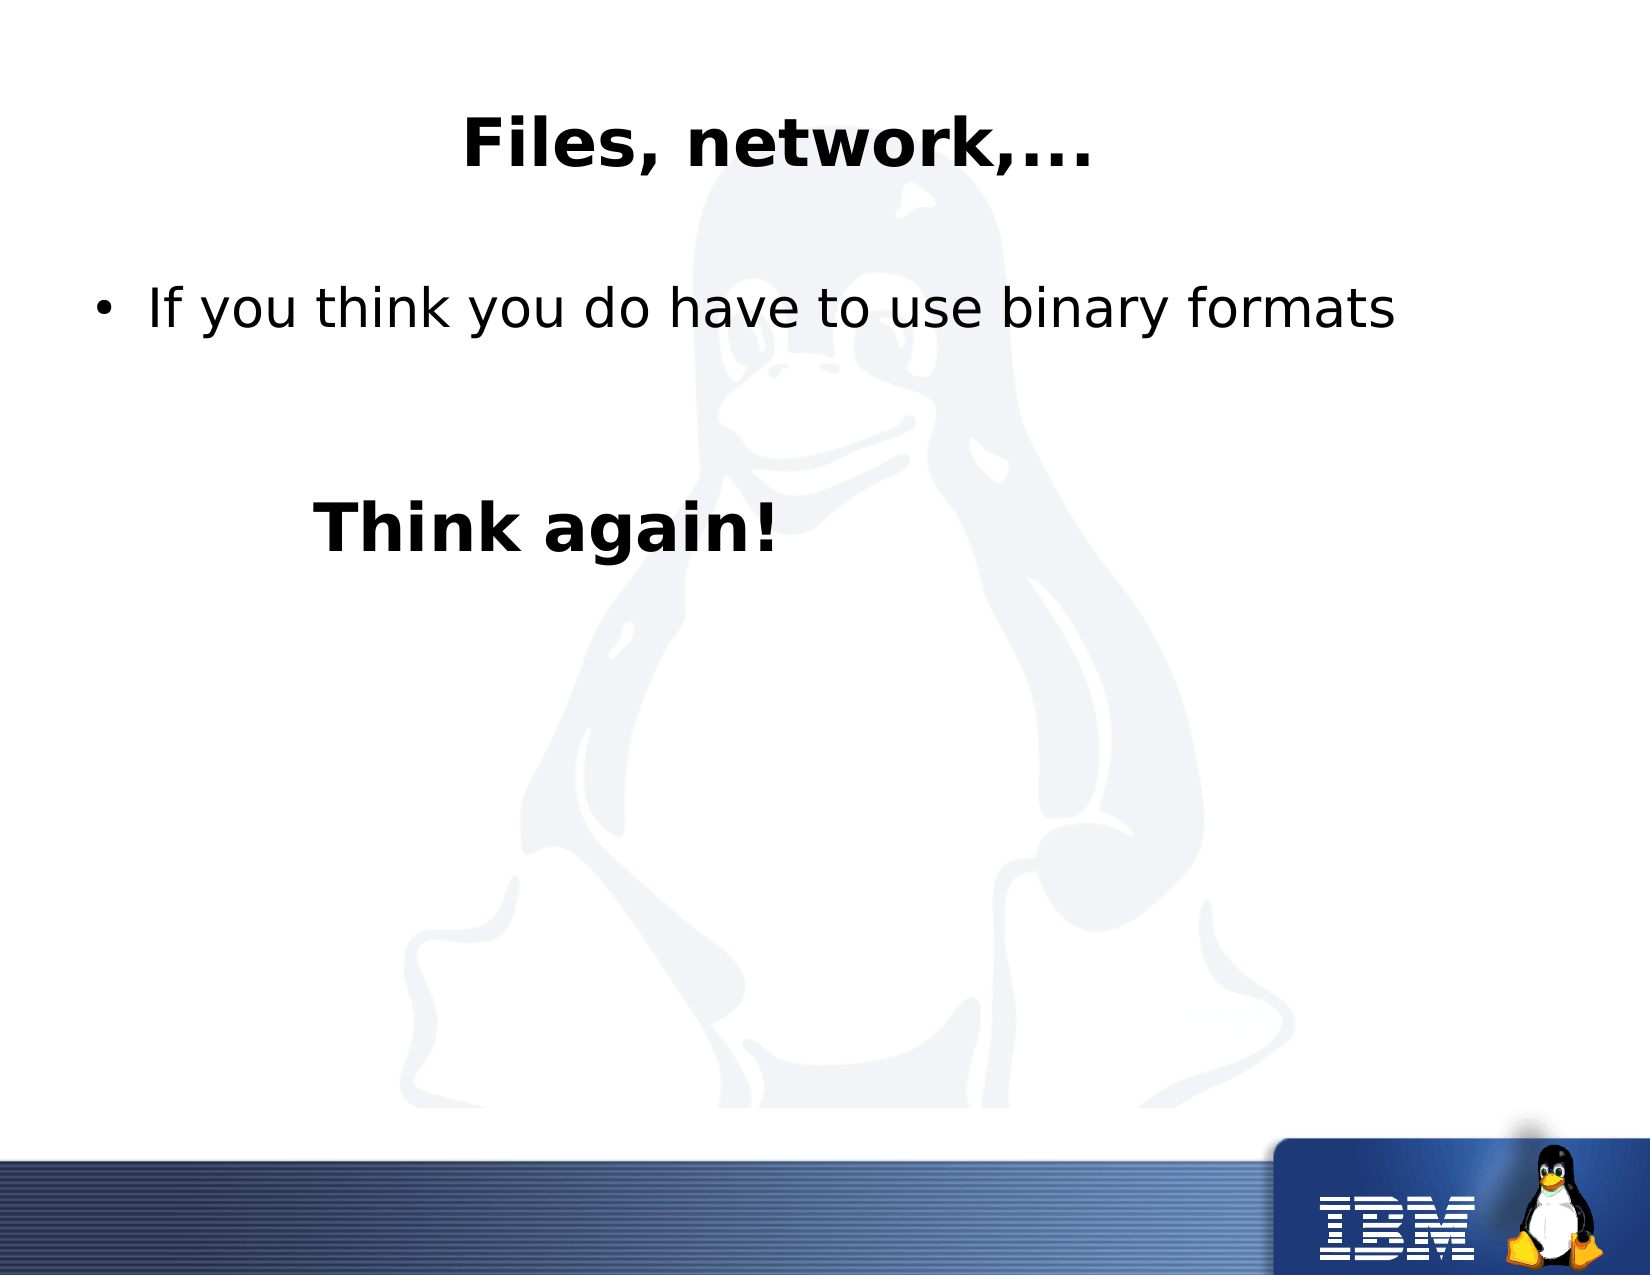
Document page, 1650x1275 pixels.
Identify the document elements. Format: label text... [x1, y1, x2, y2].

list If you think you do have to use binary formats Think again! [76, 277, 1457, 1171]
title Files, network,... [76, 76, 1457, 211]
